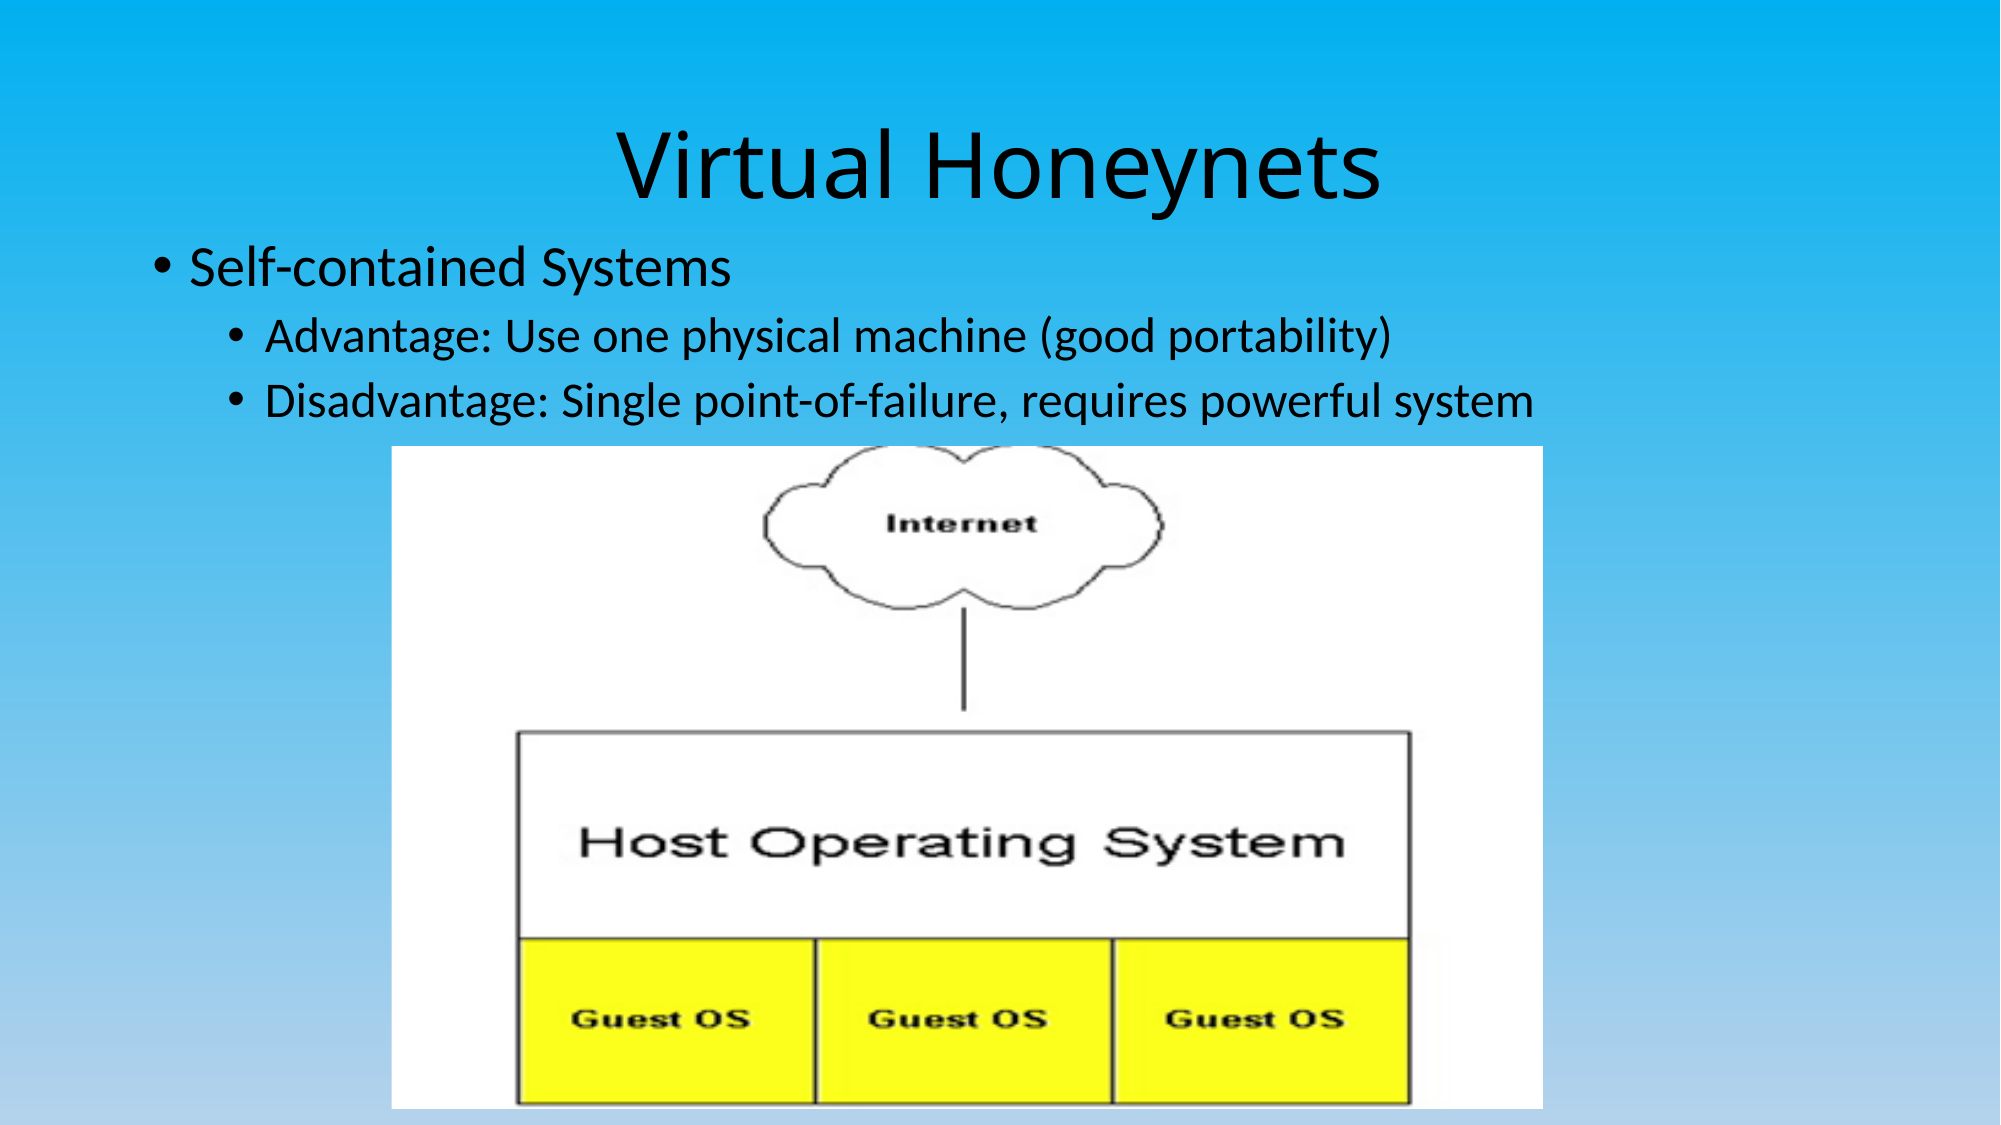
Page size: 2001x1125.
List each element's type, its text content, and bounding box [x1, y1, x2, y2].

picture [391, 446, 1543, 1109]
list Self-contained Systems Advantage: Use one physical machine (good portability) Disadvantage: Single point-of-failure, requires powerful system [137, 228, 1863, 943]
title Virtual Honeynets [137, 59, 1863, 228]
